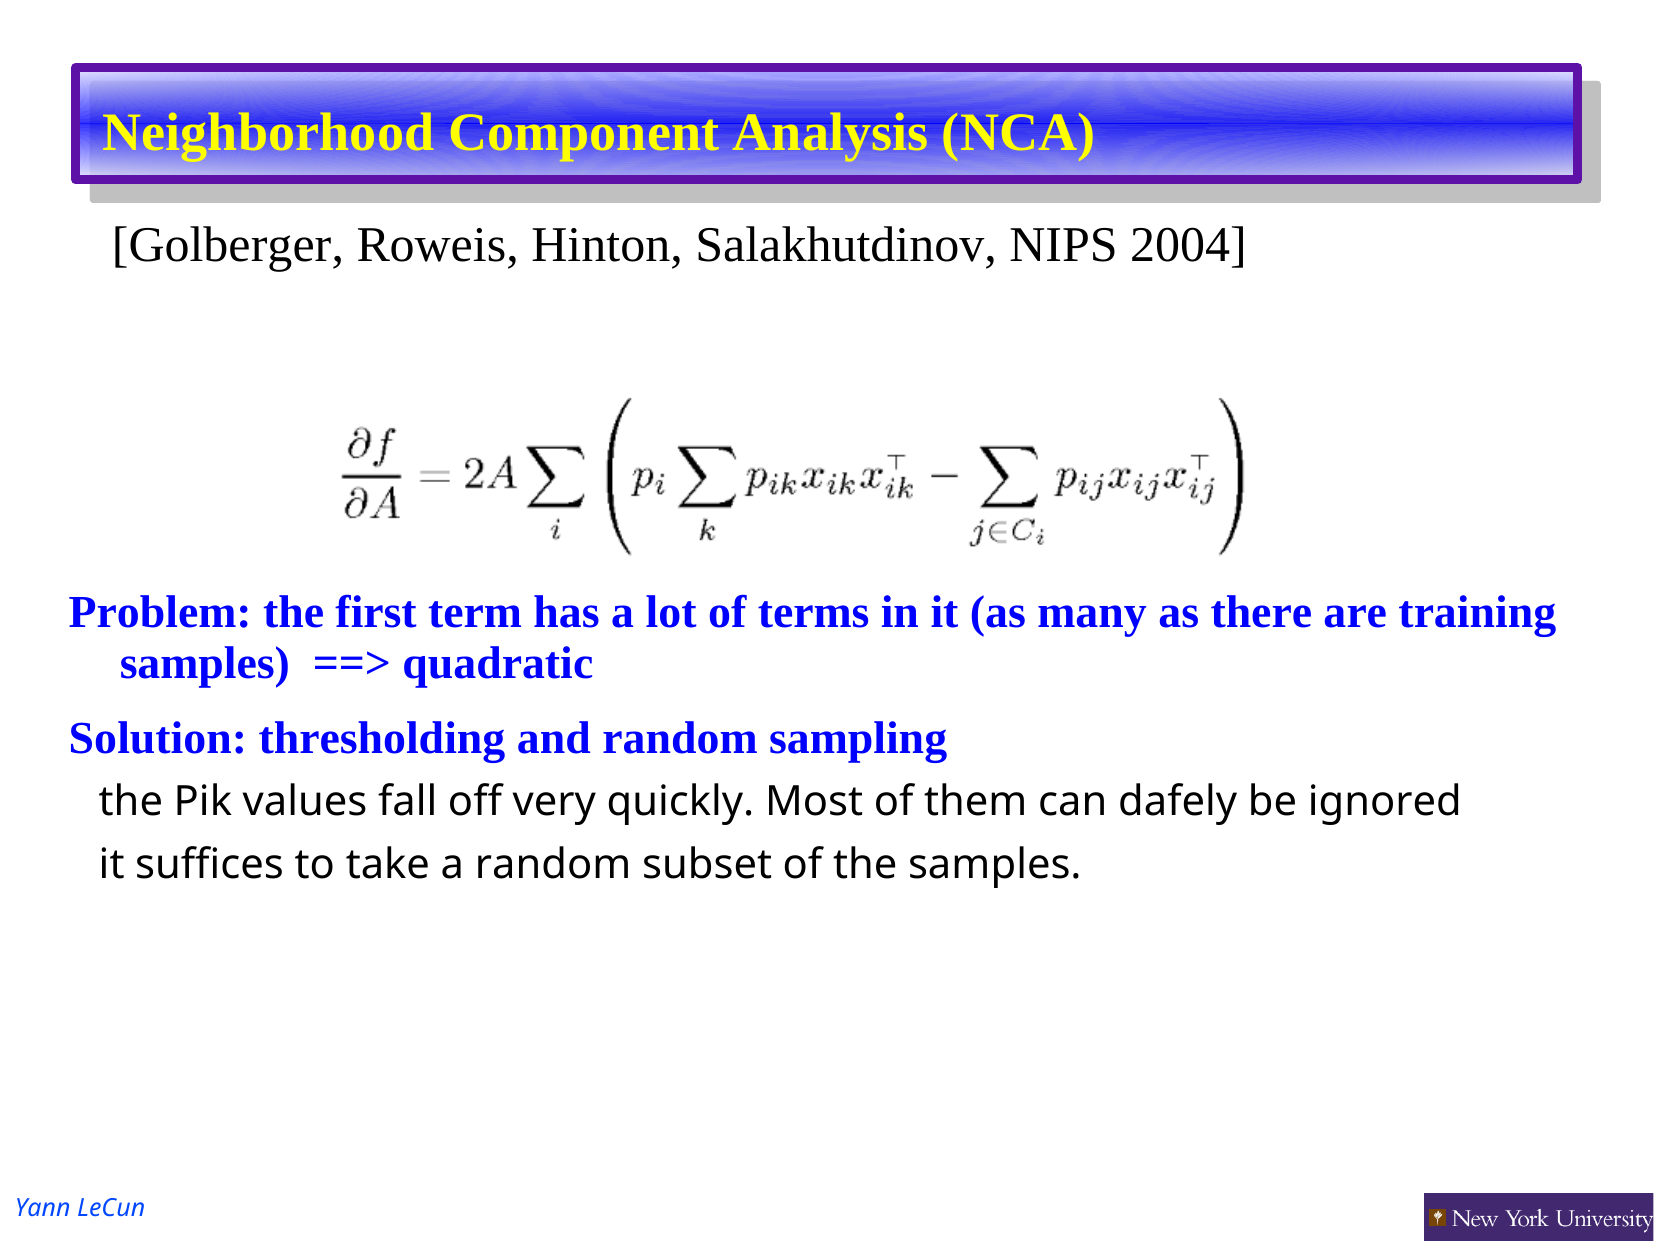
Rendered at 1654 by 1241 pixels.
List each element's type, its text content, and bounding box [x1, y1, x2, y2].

text_box [Golberger, Roweis, Hinton, Salakhutdinov, NIPS 2004] [108, 214, 1251, 281]
picture [303, 378, 1296, 586]
title Neighborhood Component Analysis (NCA) [75, 67, 1578, 180]
picture [1424, 1193, 1654, 1241]
list Problem: the first term has a lot of terms in it (as many as there are training samples) ==> quadratic Solution: thresholding and random sampling the Pik values fall off very quickly. Most of them can dafely be ignored it suffices to take a random subset of the samples. [68, 586, 1558, 1184]
